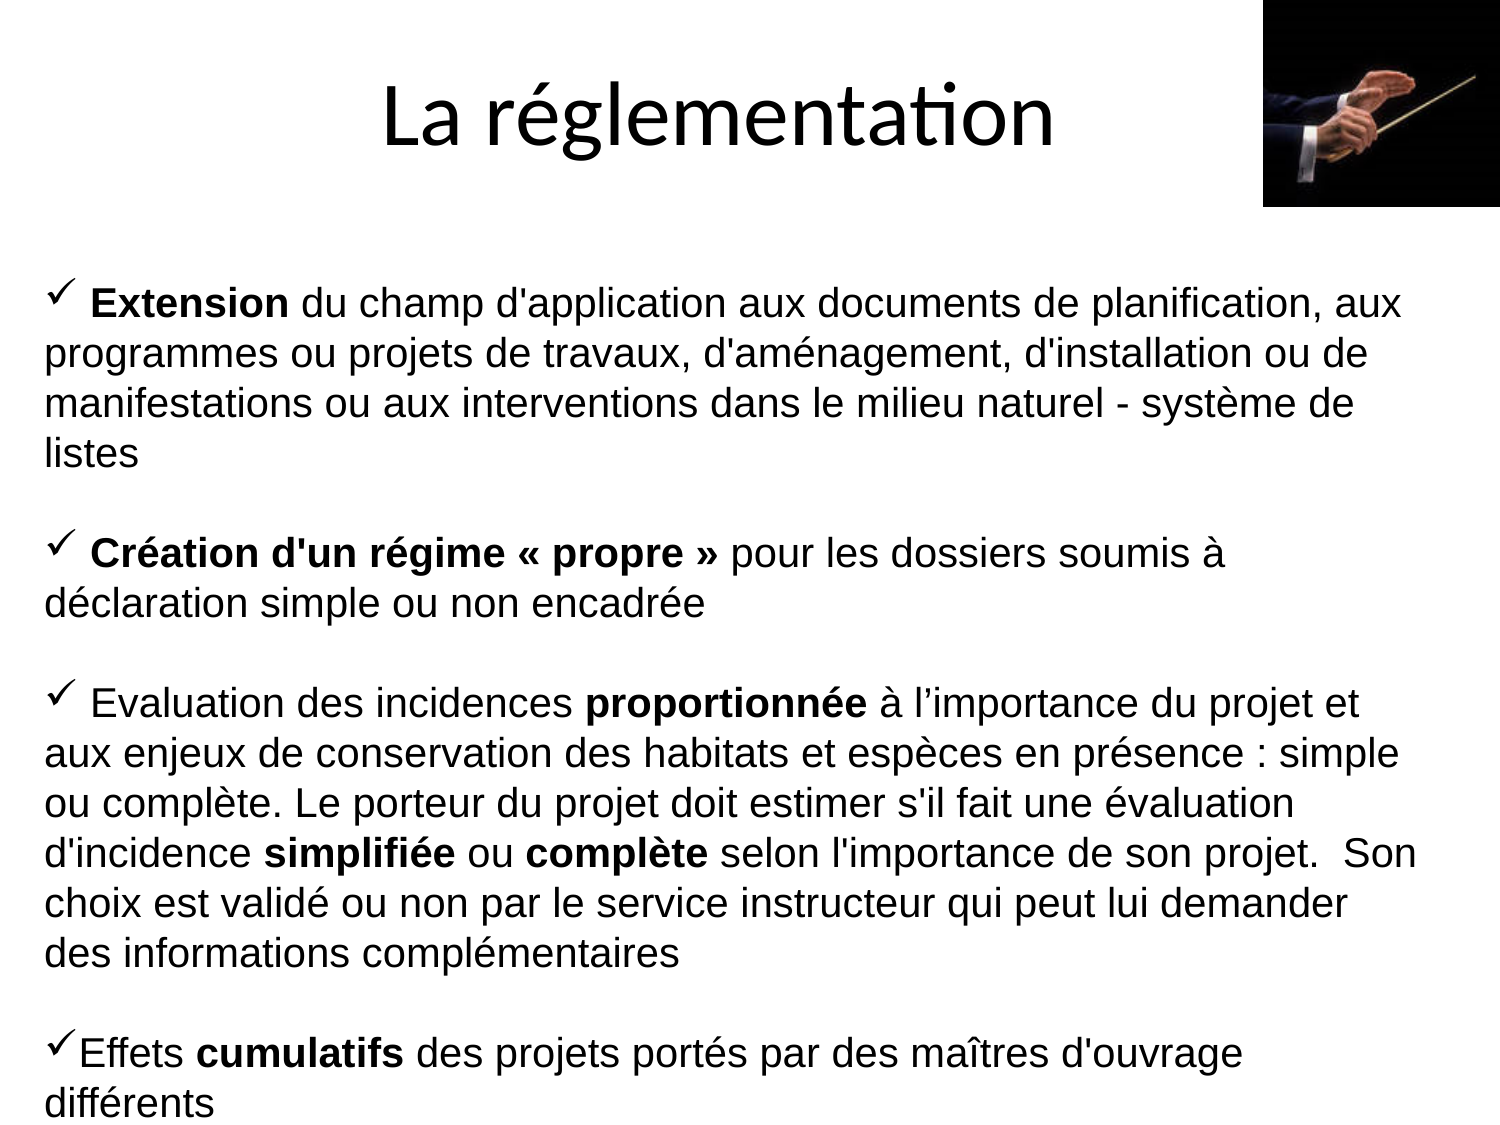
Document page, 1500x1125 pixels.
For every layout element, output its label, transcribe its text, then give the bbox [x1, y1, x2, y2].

picture [1263, 0, 1500, 207]
text_box La réglementation [51, 21, 1400, 257]
text_box Extension du champ d'application aux documents de planification, aux programmes ou projets de travaux, d'aménagement, d'installation ou de manifestations ou aux interventions dans le milieu naturel - système de listes Création d'un régime « propre » pour les dossiers soumis à déclaration simple ou non encadrée Evaluation des incidences proportionnée à l’importance du projet et aux enjeux de conservation des habitats et espèces en présence : simple ou complète. Le porteur du projet doit estimer s'il fait une évaluation d'incidence simplifiée ou complète selon l'importance de son projet. Son choix est validé ou non par le service instructeur qui peut lui demander des informations complémentaires Effets cumulatifs des projets portés par des maîtres d'ouvrage différents [29, 88, 1441, 1125]
